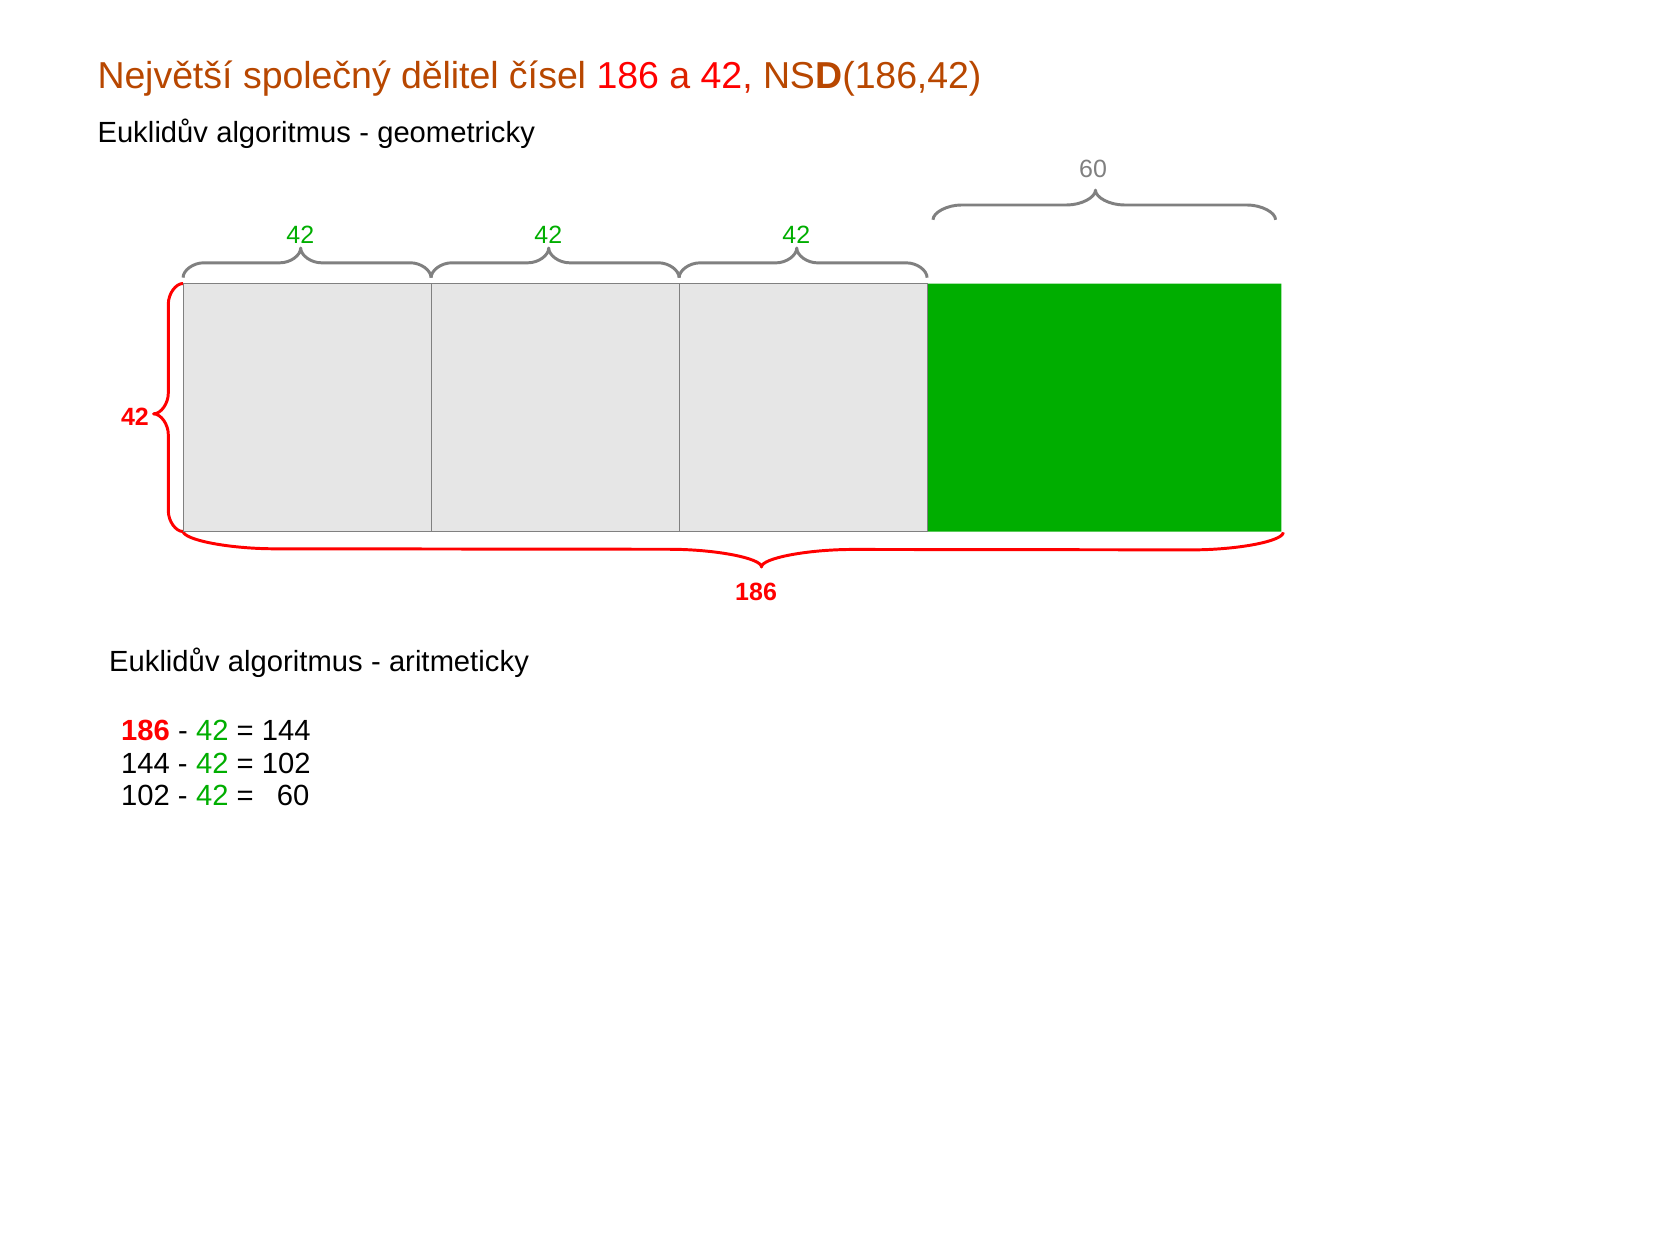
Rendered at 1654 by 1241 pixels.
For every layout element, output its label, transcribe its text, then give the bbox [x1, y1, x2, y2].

text_box Euklidův algoritmus - geometricky [82, 108, 1146, 166]
text_box 42 [271, 213, 330, 257]
text_box 42 [106, 395, 164, 439]
text_box Euklidův algoritmus - aritmeticky [94, 637, 615, 695]
text_box 42 [767, 213, 826, 257]
text_box [183, 283, 1282, 532]
text_box 42 [519, 213, 578, 257]
text_box 186 - 42 = 144 144 - 42 = 102 102 - 42 = x60 060 - 42 = x18 x42 - 18 = x24 x24 - 18 = xx6 x18 - 6 = x12 x12 - 6 = xx6 xx6 - 6 = xx0 [106, 706, 355, 1086]
text_box Největší společný dělitel čísel 186 a 42, NSD(186,42) [82, 47, 1595, 142]
text_box 60 [1064, 147, 1123, 191]
text_box 186 [720, 570, 793, 614]
